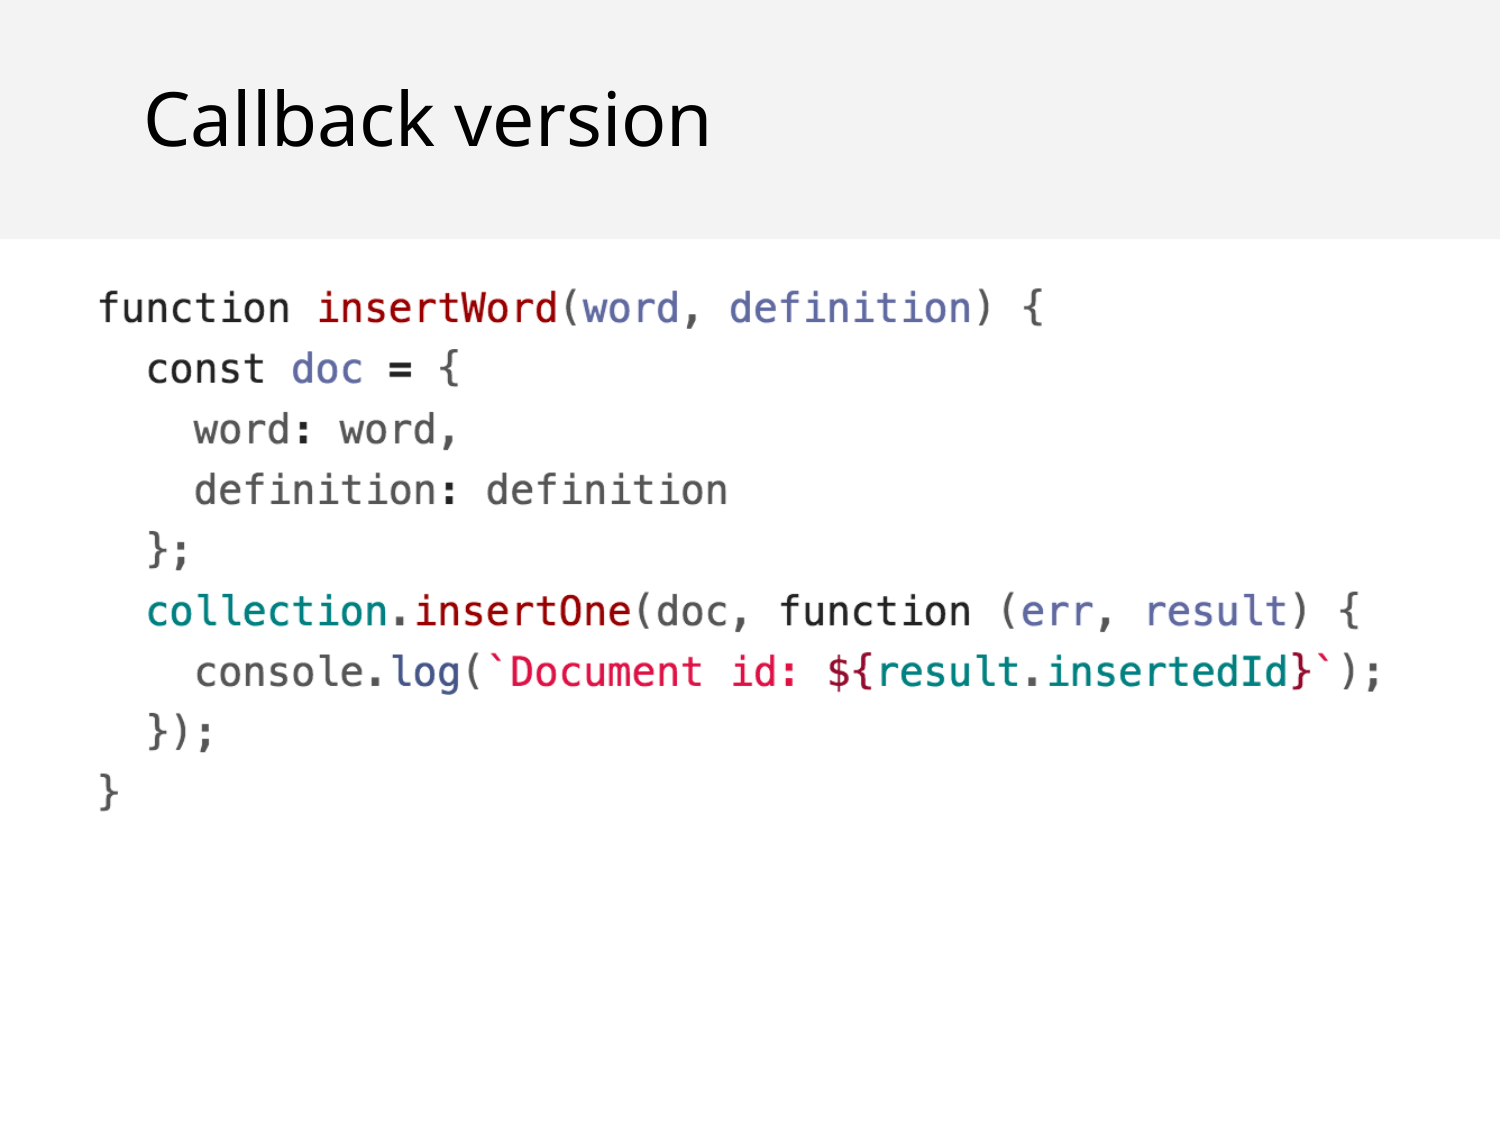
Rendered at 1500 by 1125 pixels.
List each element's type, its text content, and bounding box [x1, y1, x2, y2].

title Callback version [128, 56, 1372, 183]
picture [82, 275, 1418, 850]
